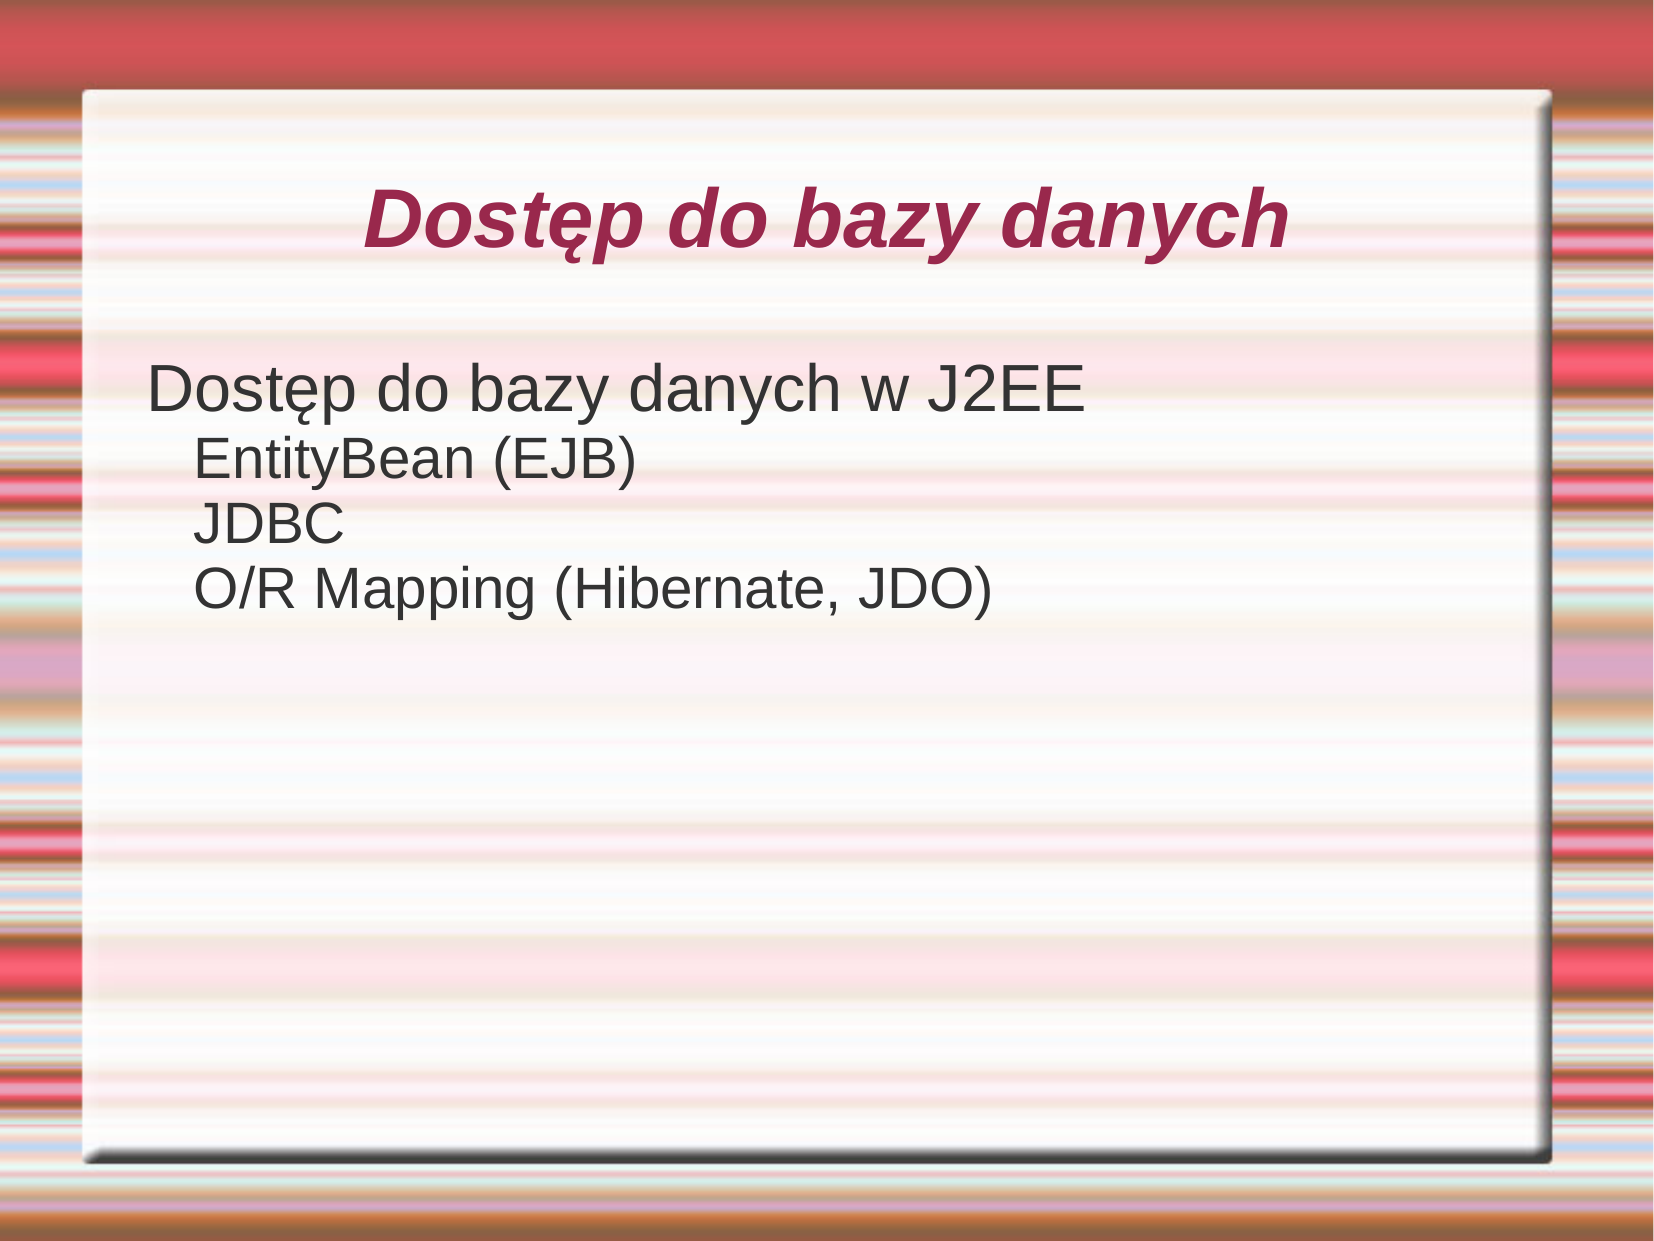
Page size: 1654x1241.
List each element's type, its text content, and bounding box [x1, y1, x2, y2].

picture [0, 0, 1654, 1241]
list Dostęp do bazy danych w J2EE EntityBean (EJB) JDBC O/R Mapping (Hibernate, JDO) [134, 350, 1516, 1133]
title Dostęp do bazy danych [121, 114, 1534, 322]
